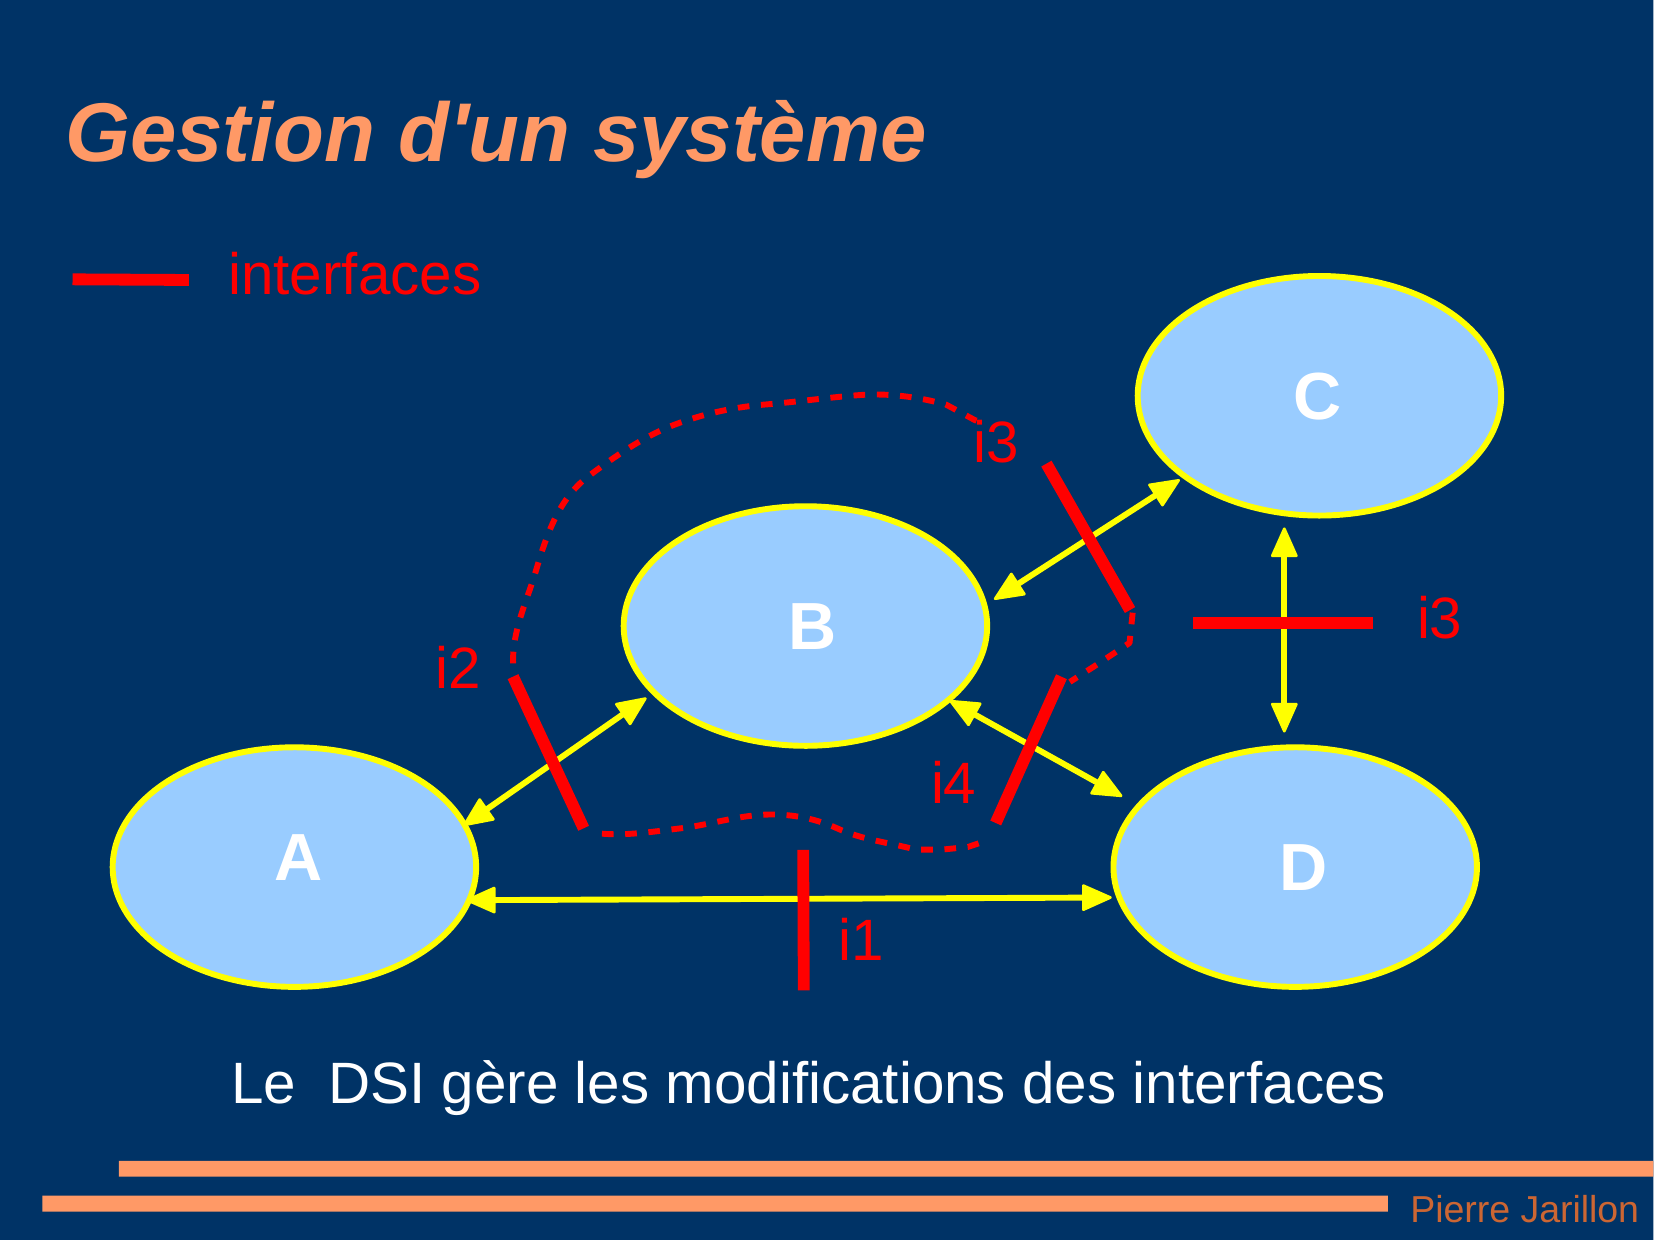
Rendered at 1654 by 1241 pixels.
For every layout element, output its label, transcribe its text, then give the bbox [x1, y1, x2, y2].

text_box i4 [844, 743, 992, 831]
text_box i3 [1402, 578, 1549, 666]
text_box D [1264, 822, 1393, 927]
text_box C [1279, 351, 1408, 456]
text_box i1 [824, 900, 971, 988]
text_box [623, 506, 988, 746]
text_box [1113, 747, 1477, 987]
text_box A [259, 812, 388, 916]
text_box i3 [905, 402, 1034, 490]
text_box [1137, 275, 1502, 516]
text_box i2 [349, 628, 496, 717]
text_box [112, 747, 477, 987]
text_box Le DSI gère les modifications des interfaces [31, 1043, 1604, 1128]
text_box B [773, 581, 902, 686]
text_box interfaces [213, 234, 569, 322]
title Gestion d'un système [65, 9, 1654, 255]
